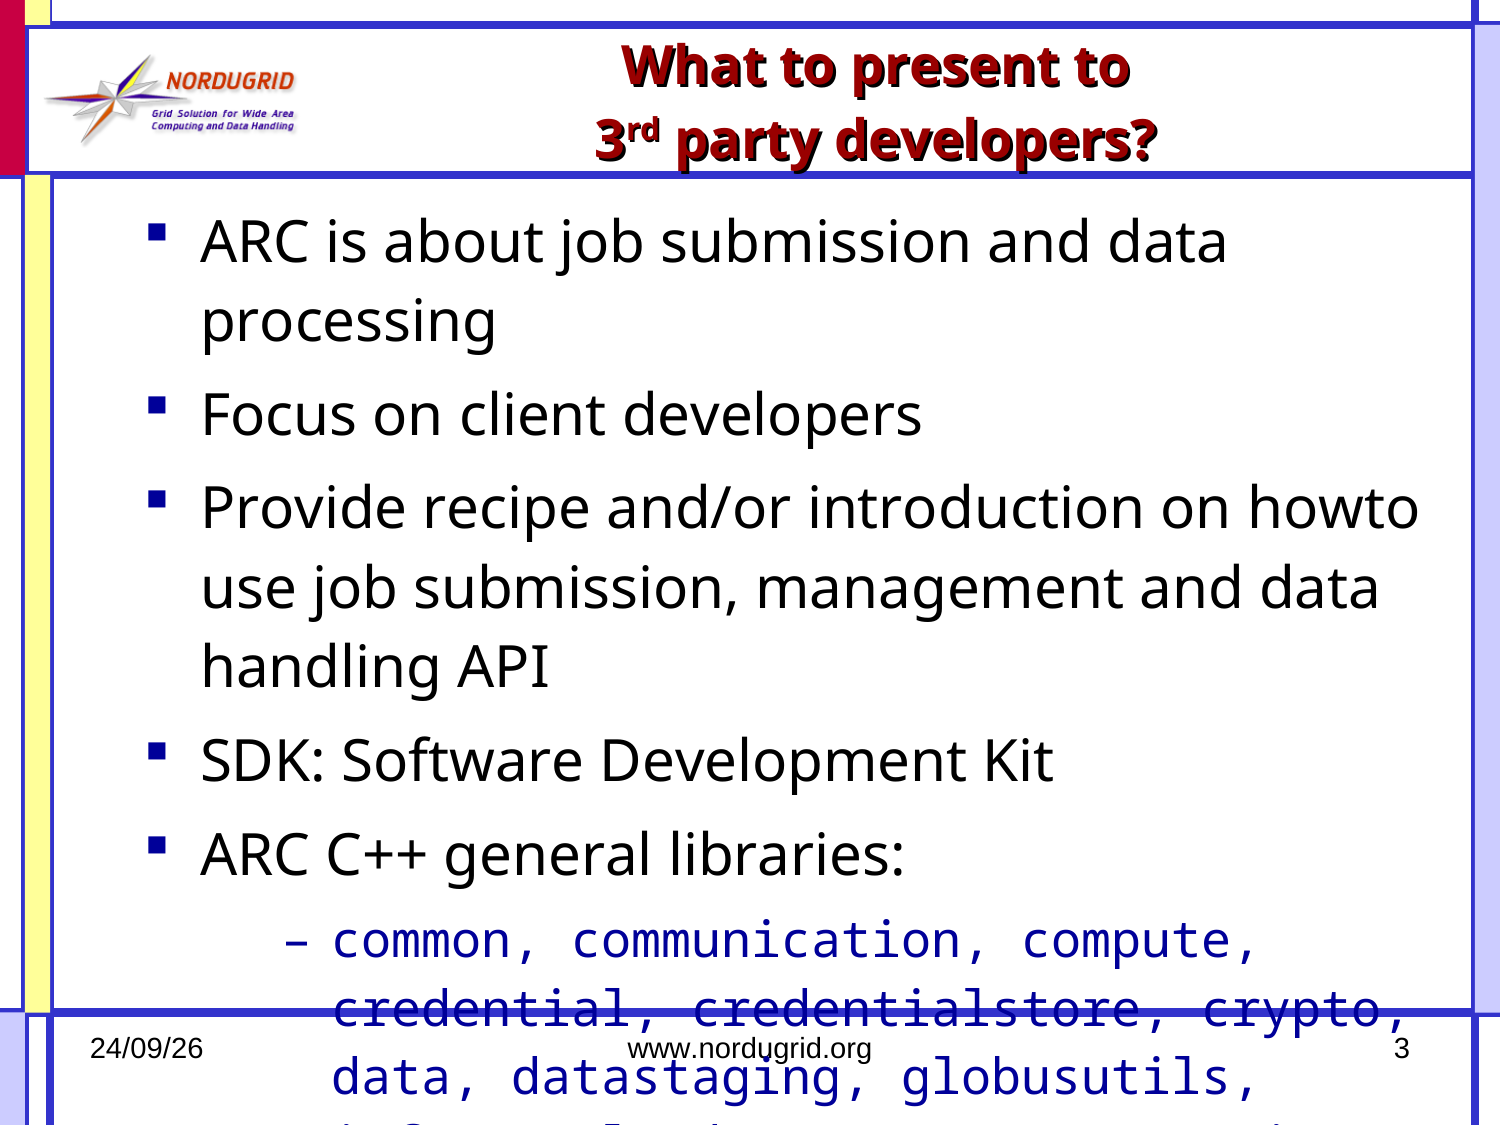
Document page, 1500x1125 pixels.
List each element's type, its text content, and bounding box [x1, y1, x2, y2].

title What to present to 3rd party developers? [324, 17, 1428, 183]
list ARC is about job submission and data processing Focus on client developers Provide recipe and/or introduction on howto use job submission, management and data handling API SDK: Software Development Kit ARC C++ general libraries: common, communication, compute, credential, credentialstore, crypto, data, datastaging, globusutils, infosys, loader, message, security, ws, ws-security, xmlsec [87, 200, 1426, 997]
picture [40, 49, 301, 148]
